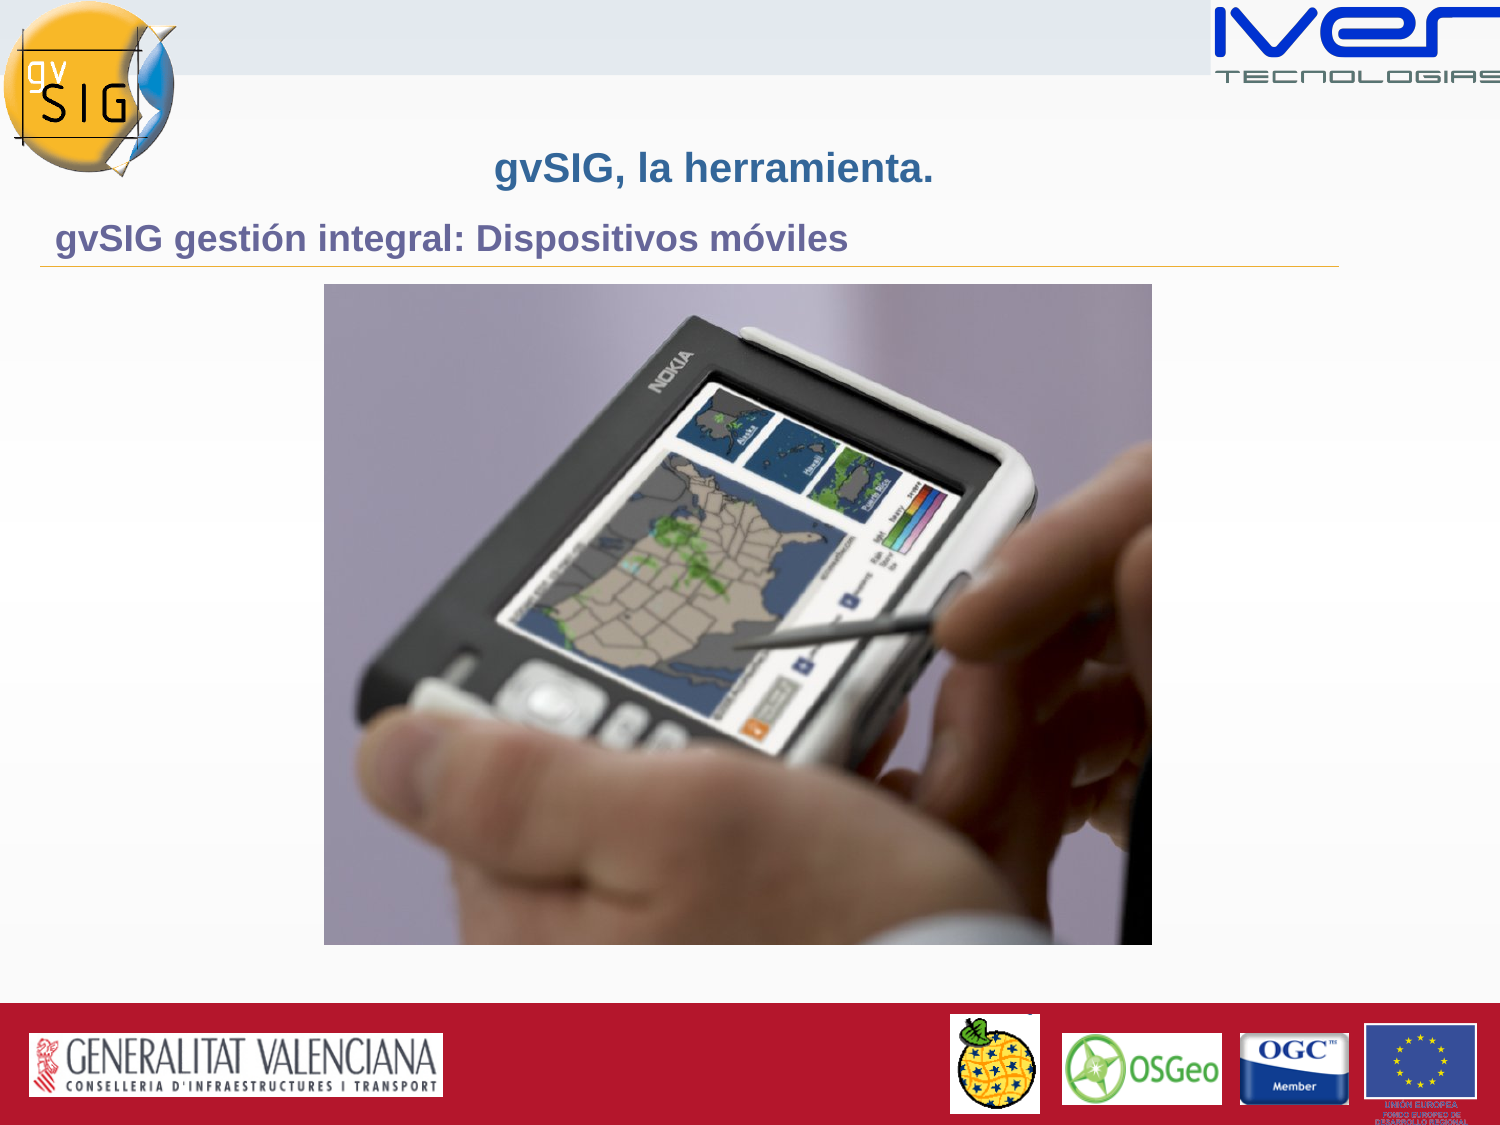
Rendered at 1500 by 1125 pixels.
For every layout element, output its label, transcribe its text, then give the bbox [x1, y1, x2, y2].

picture [0, 0, 178, 137]
text_box gvSIG gestión integral: Dispositivos móviles [40, 210, 986, 275]
text_box gvSIG, la herramienta. [0, 137, 1429, 207]
picture [29, 1033, 443, 1097]
picture [324, 284, 1152, 945]
picture [1364, 1023, 1477, 1125]
picture [1210, 0, 1500, 98]
picture [950, 1014, 1040, 1114]
picture [1240, 1033, 1349, 1105]
picture [1062, 1033, 1222, 1105]
